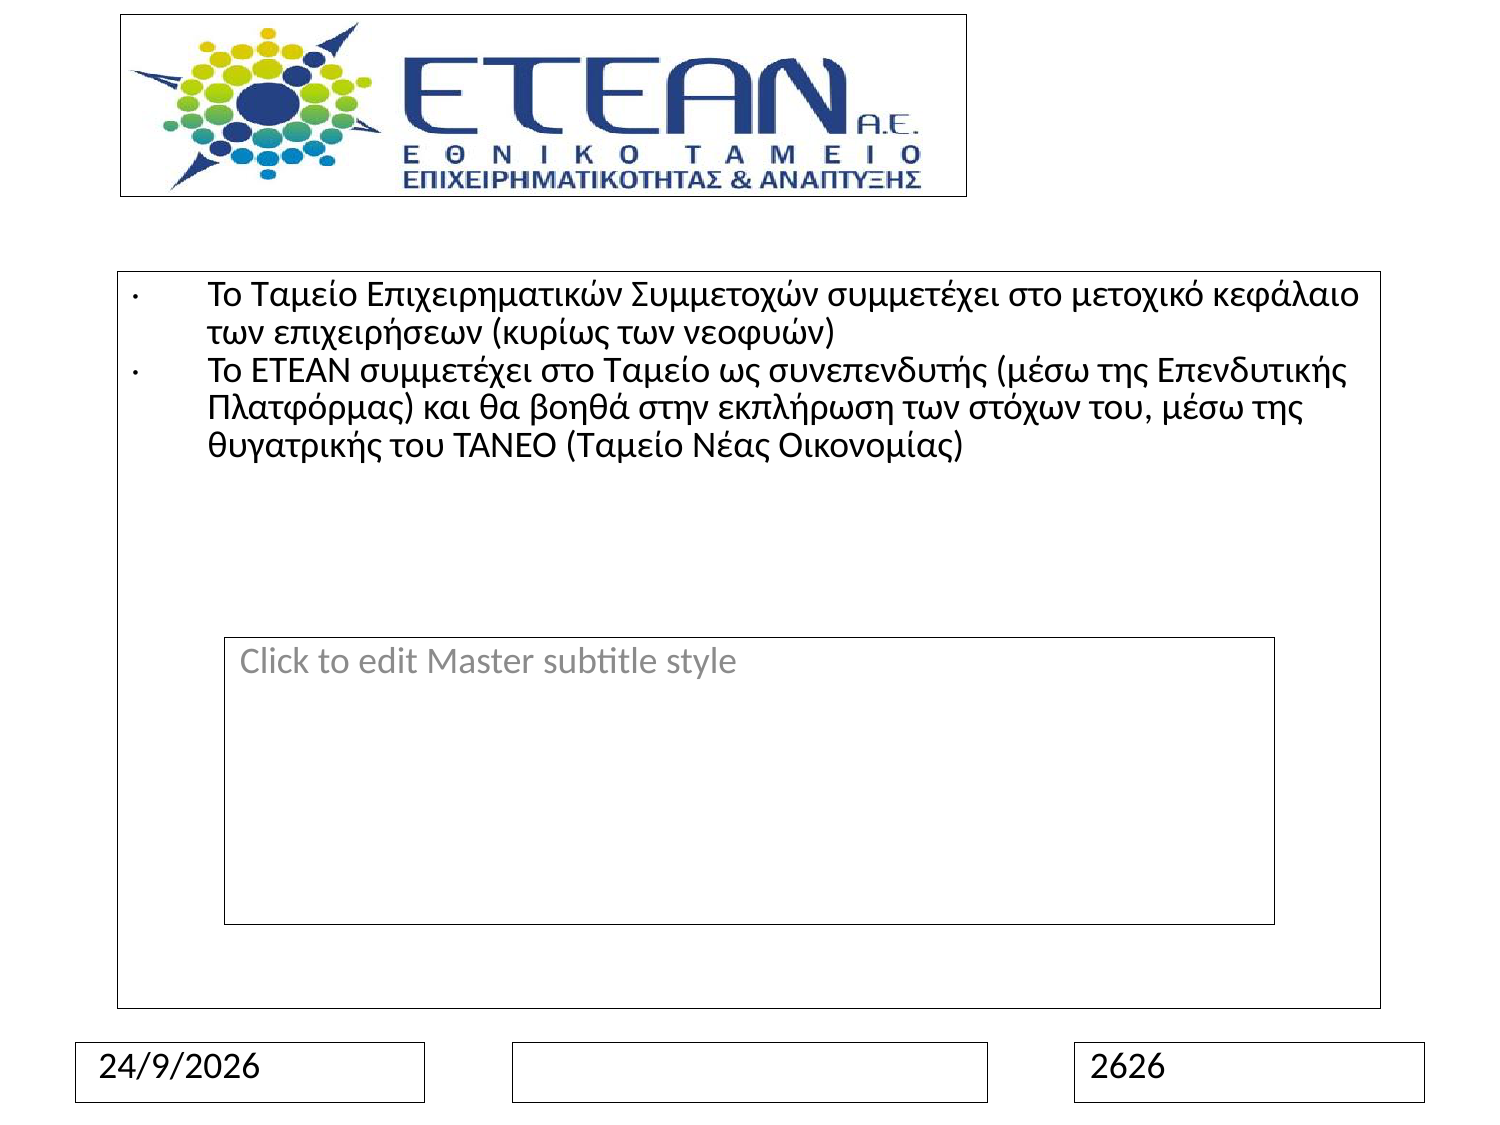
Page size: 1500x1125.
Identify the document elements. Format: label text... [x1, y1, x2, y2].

text_box Το Ταμείο Επιχειρηματικών Συμμετοχών συμμετέχει στο μετοχικό κεφάλαιο των επιχειρήσεων (κυρίως των νεοφυών) Το ΕΤΕΑΝ συμμετέχει στο Ταμείο ως συνεπενδυτής (μέσω της Επενδυτικής Πλατφόρμας) και θα βοηθά στην εκπλήρωση των στόχων του, μέσω της θυγατρικής του ΤΑΝΕΟ (Ταμείο Νέας Οικονομίας) [117, 271, 1381, 1009]
slide_number 11 [1074, 1042, 1425, 1103]
picture [121, 15, 966, 196]
